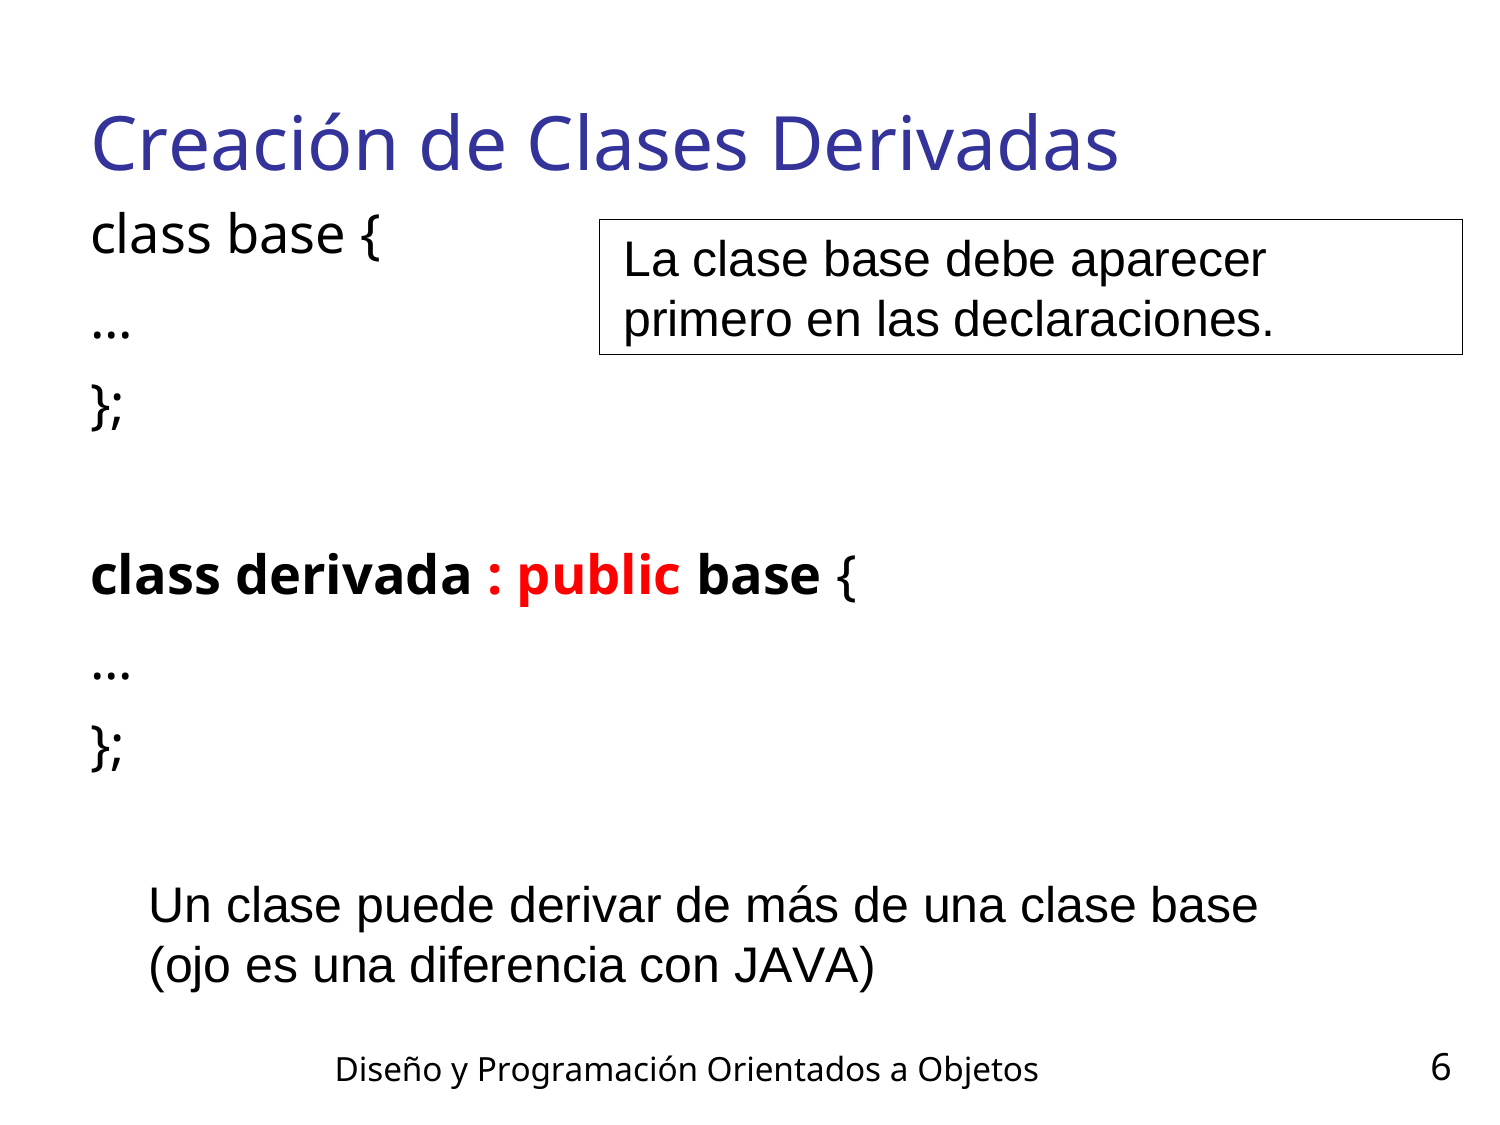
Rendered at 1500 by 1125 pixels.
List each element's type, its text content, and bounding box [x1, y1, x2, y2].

title Creación de Clases Derivadas [75, 22, 1466, 200]
list class base { ... }; class derivada : public base { ... }; [75, 187, 1462, 1066]
